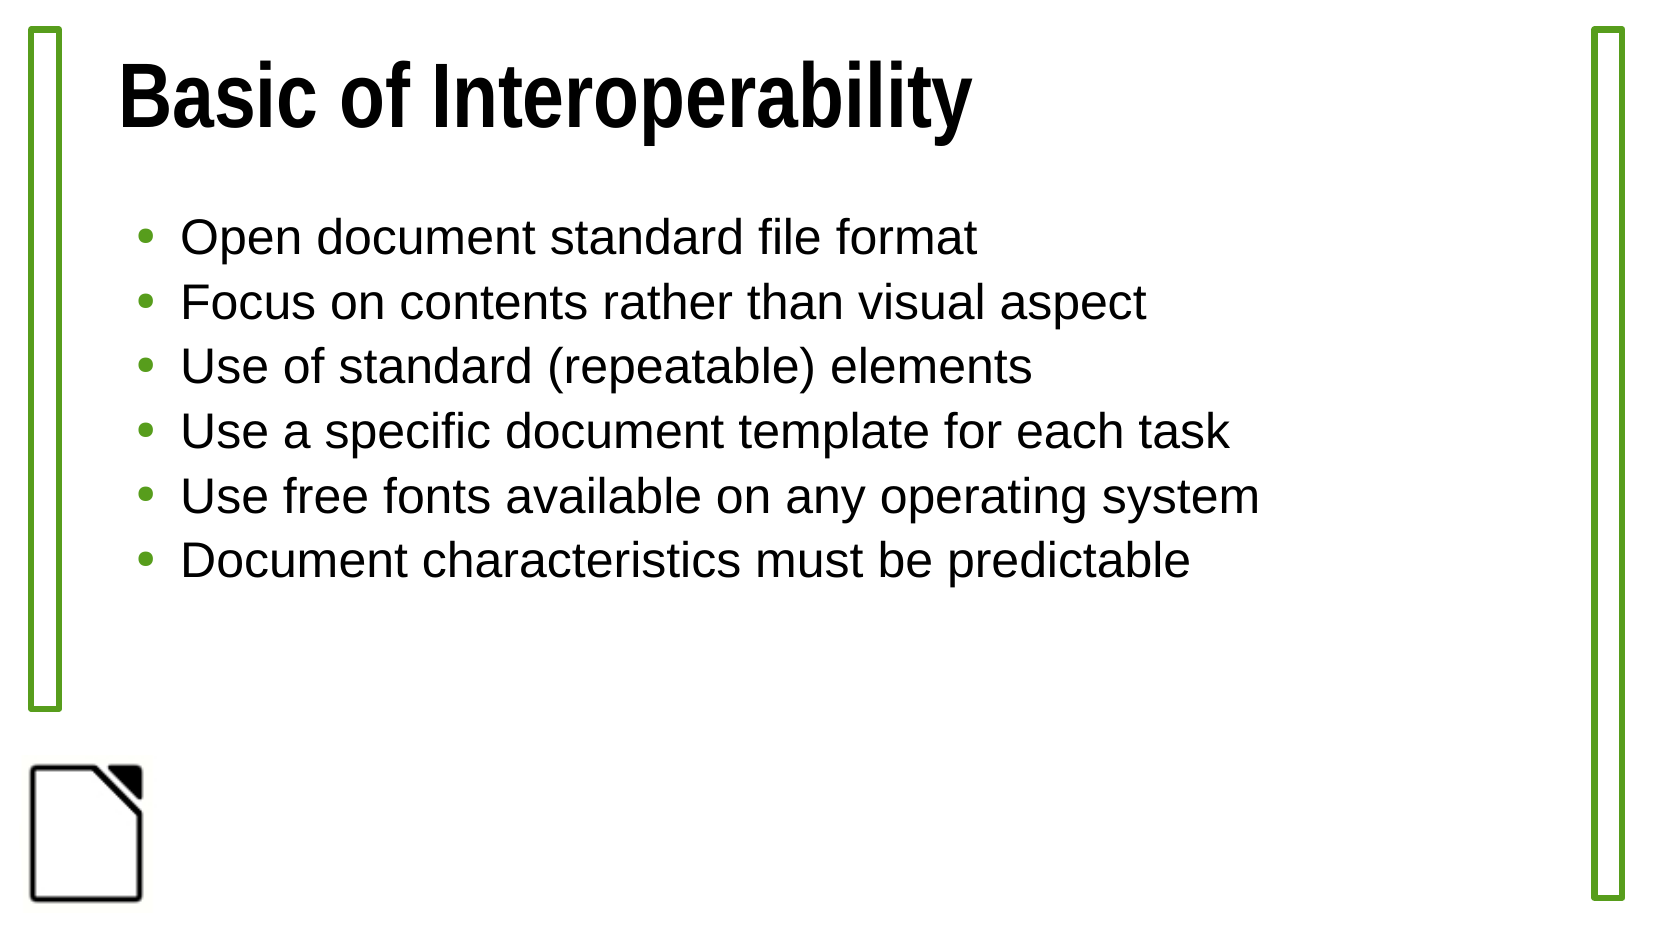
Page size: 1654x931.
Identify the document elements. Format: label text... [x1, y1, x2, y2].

title Basic of Interoperability [118, 35, 1536, 154]
list Open document standard file format Focus on contents rather than visual aspect Use of standard (repeatable) elements Use a specific document template for each task Use free fonts available on any operating system Document characteristics must be predictable [118, 209, 1536, 830]
picture [9, 755, 166, 913]
